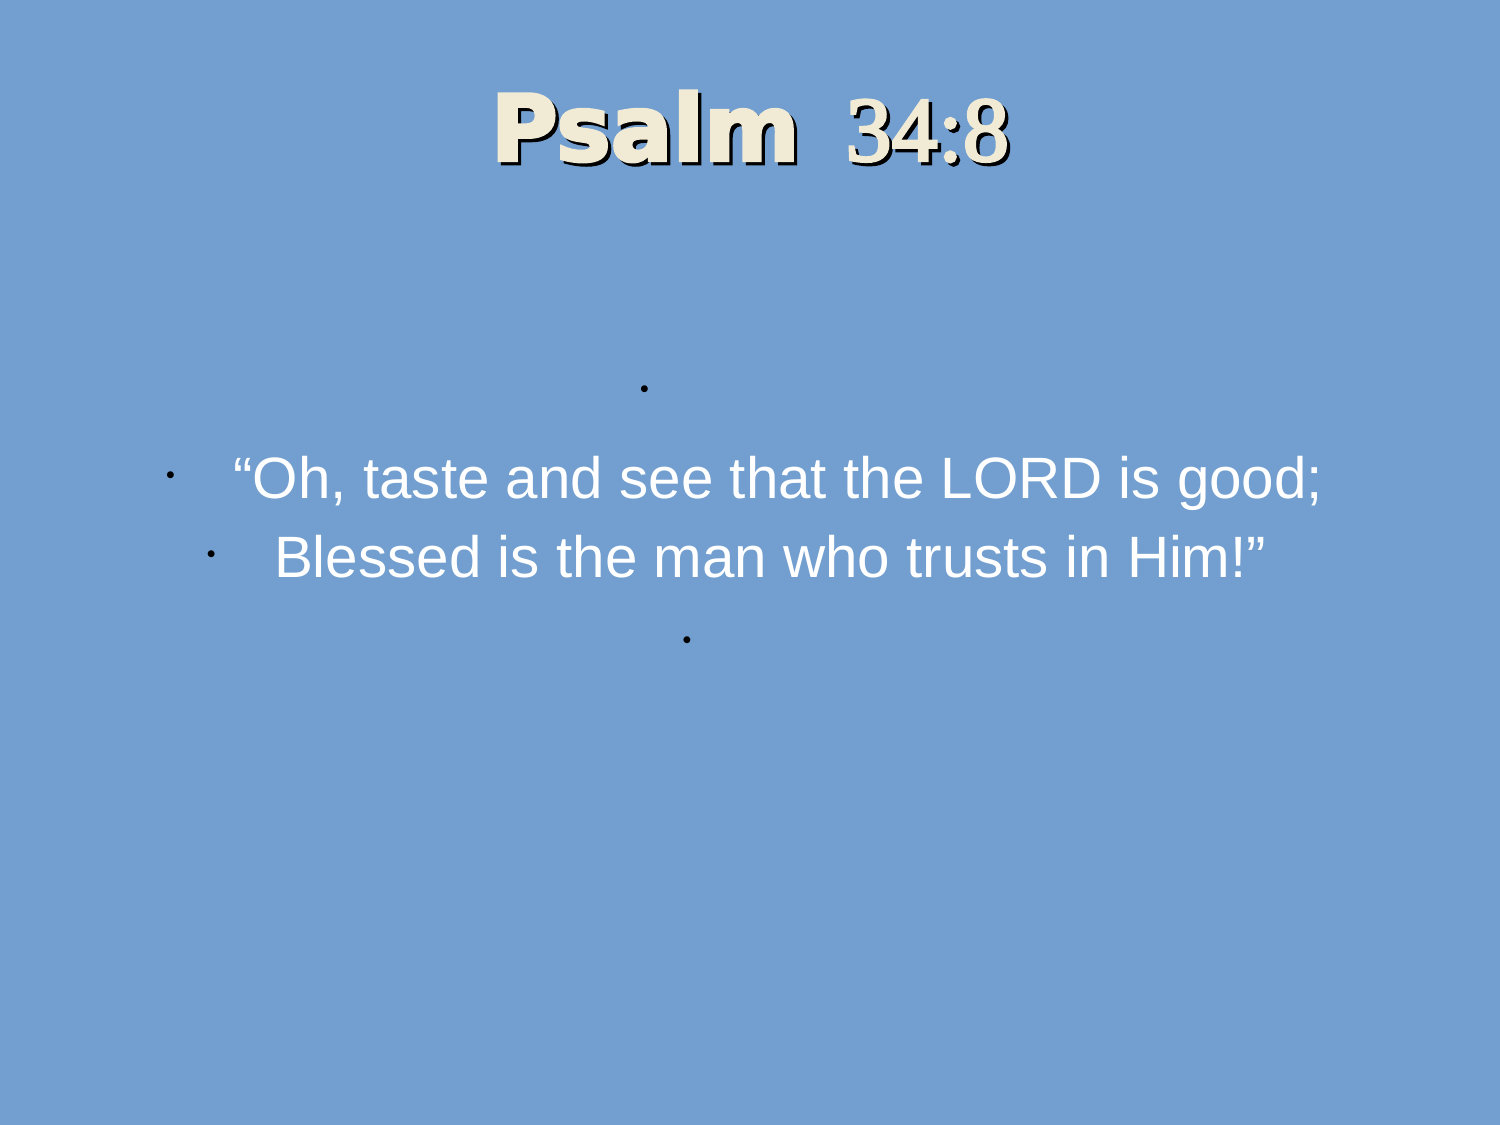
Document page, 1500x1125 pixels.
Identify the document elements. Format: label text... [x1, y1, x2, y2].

list “Oh, taste and see that the LORD is good; Blessed is the man who trusts in Him!” [75, 352, 1426, 1125]
title Psalm 34:8 [75, 44, 1426, 233]
